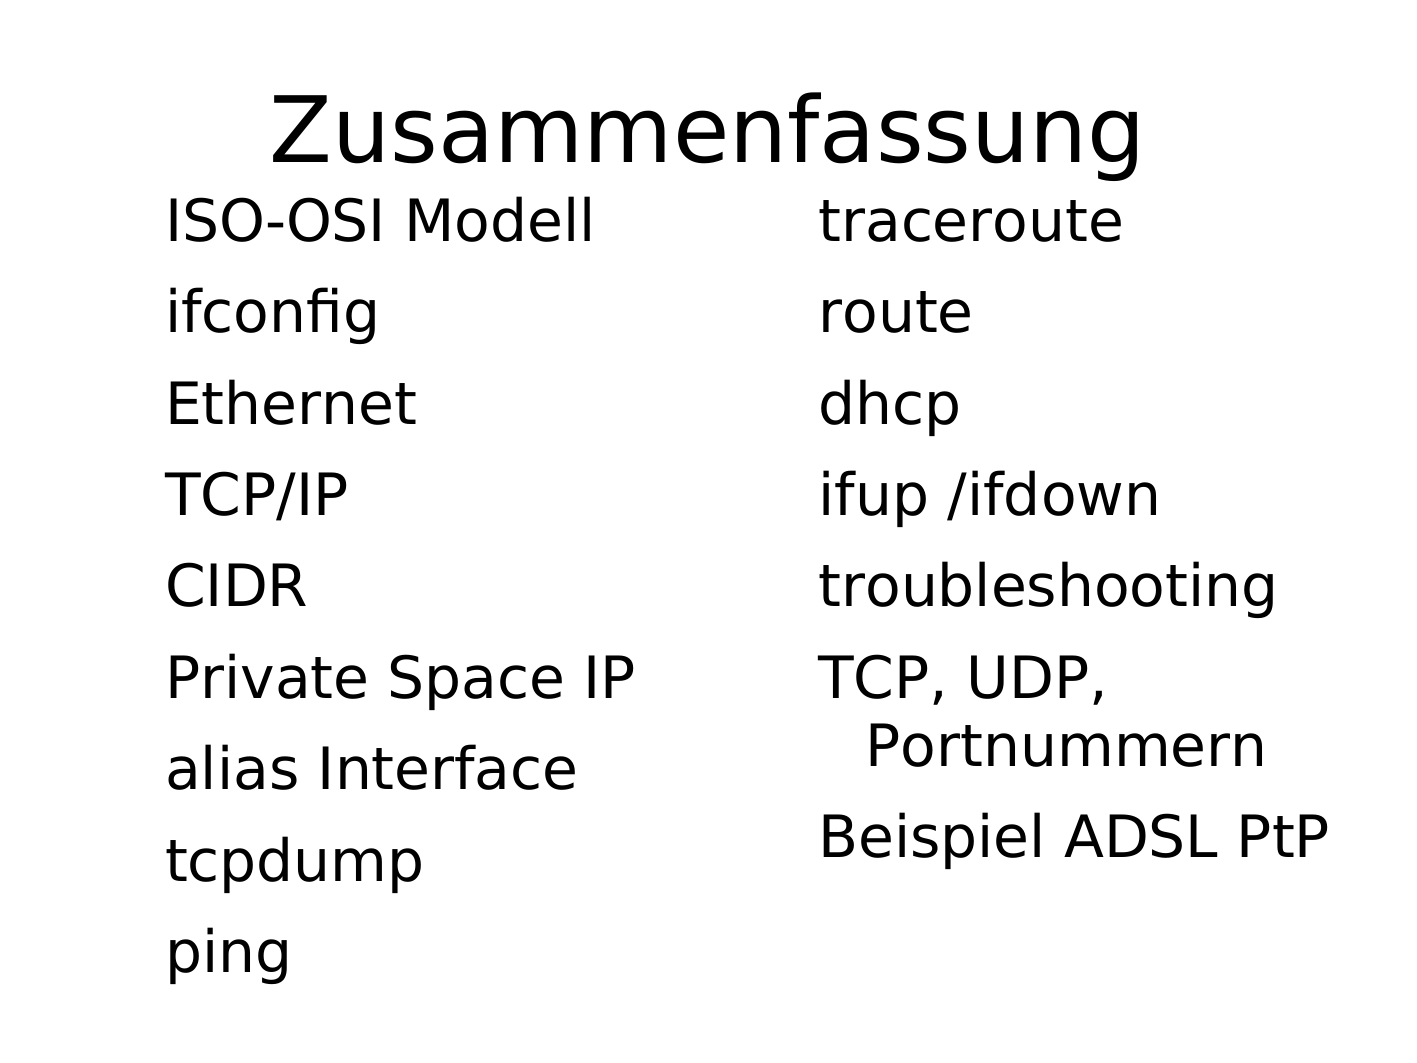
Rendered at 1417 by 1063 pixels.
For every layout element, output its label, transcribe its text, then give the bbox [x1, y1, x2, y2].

title Zusammenfassung [70, 42, 1346, 220]
list traceroute route dhcp ifup /ifdown troubleshooting TCP, UDP, Portnummern Beispiel ADSL PtP [724, 187, 1347, 1001]
list ISO-OSI Modell ifconfig Ethernet TCP/IP CIDR Private Space IP alias Interface tcpdump ping [70, 187, 693, 1013]
